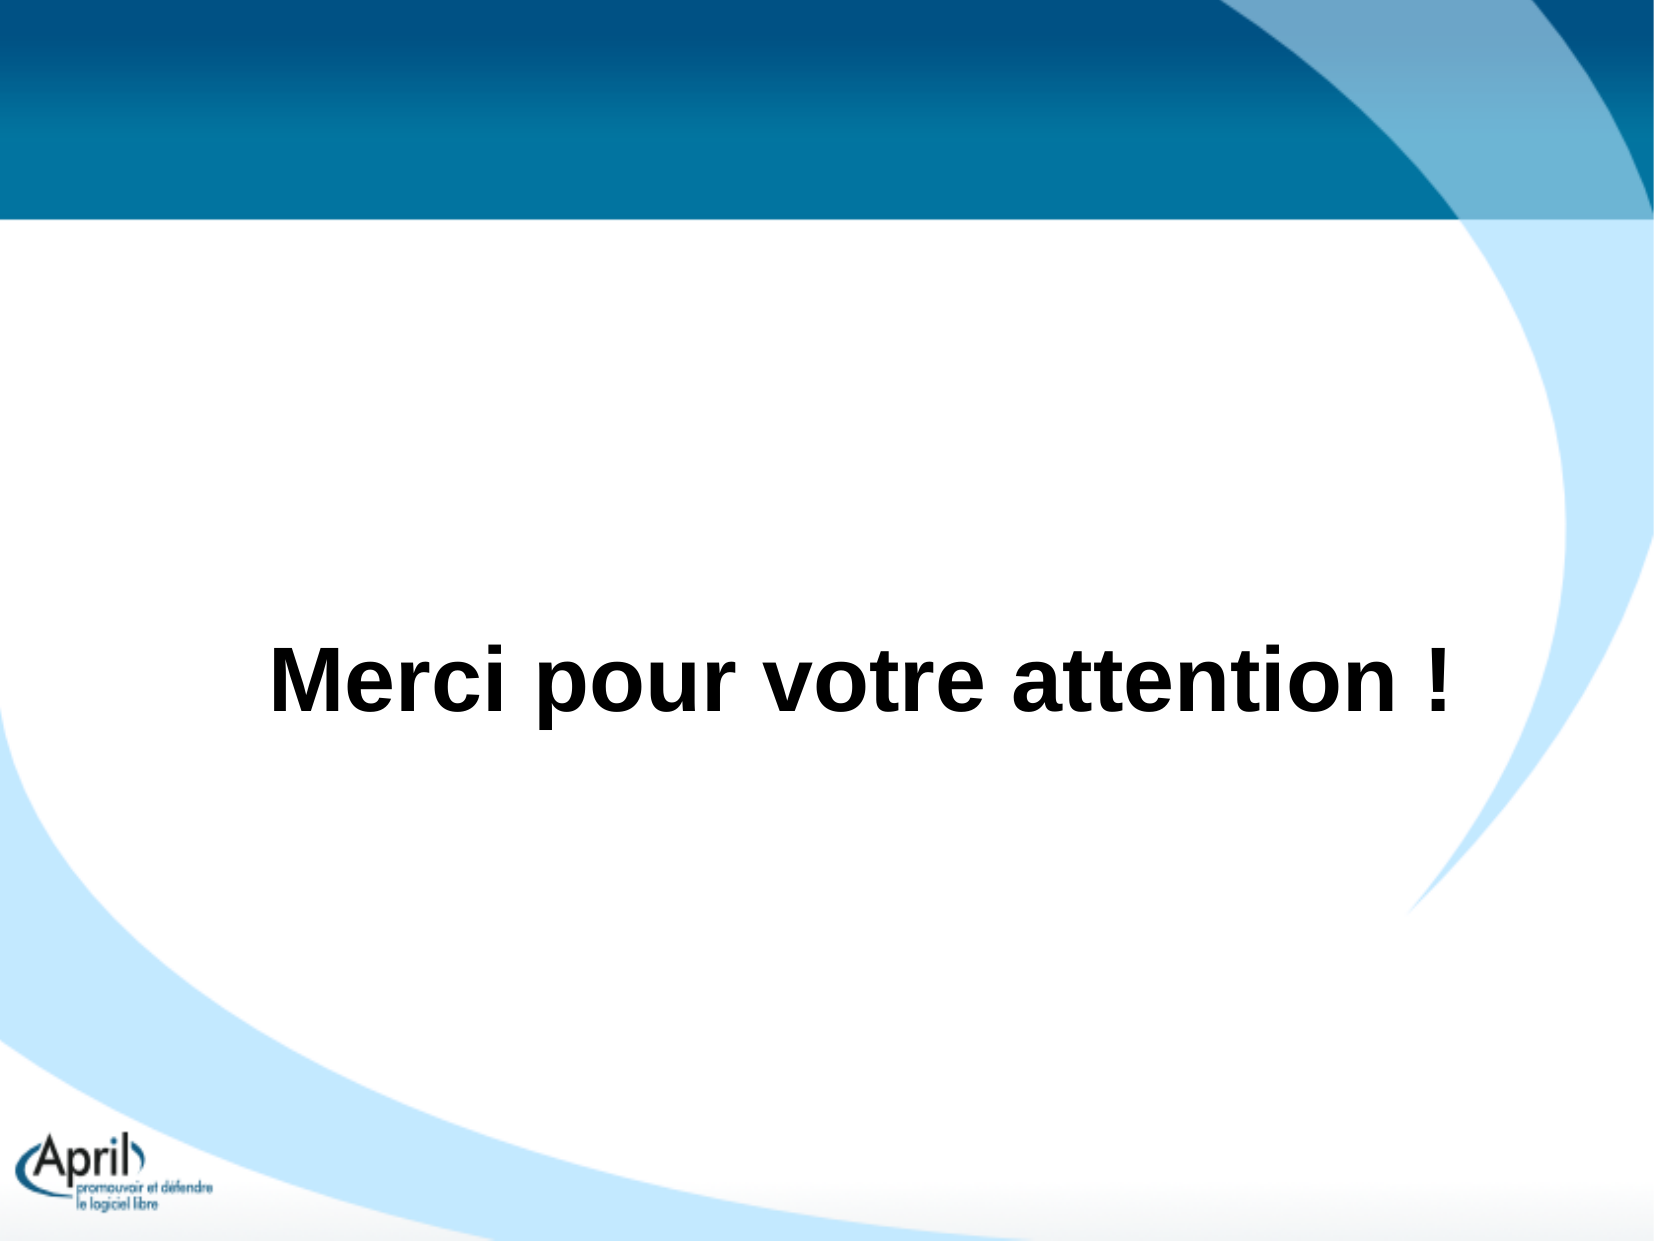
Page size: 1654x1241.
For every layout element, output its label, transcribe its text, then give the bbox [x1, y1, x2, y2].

picture [0, 0, 1654, 1241]
list Merci pour votre attention ! [82, 290, 1571, 1109]
